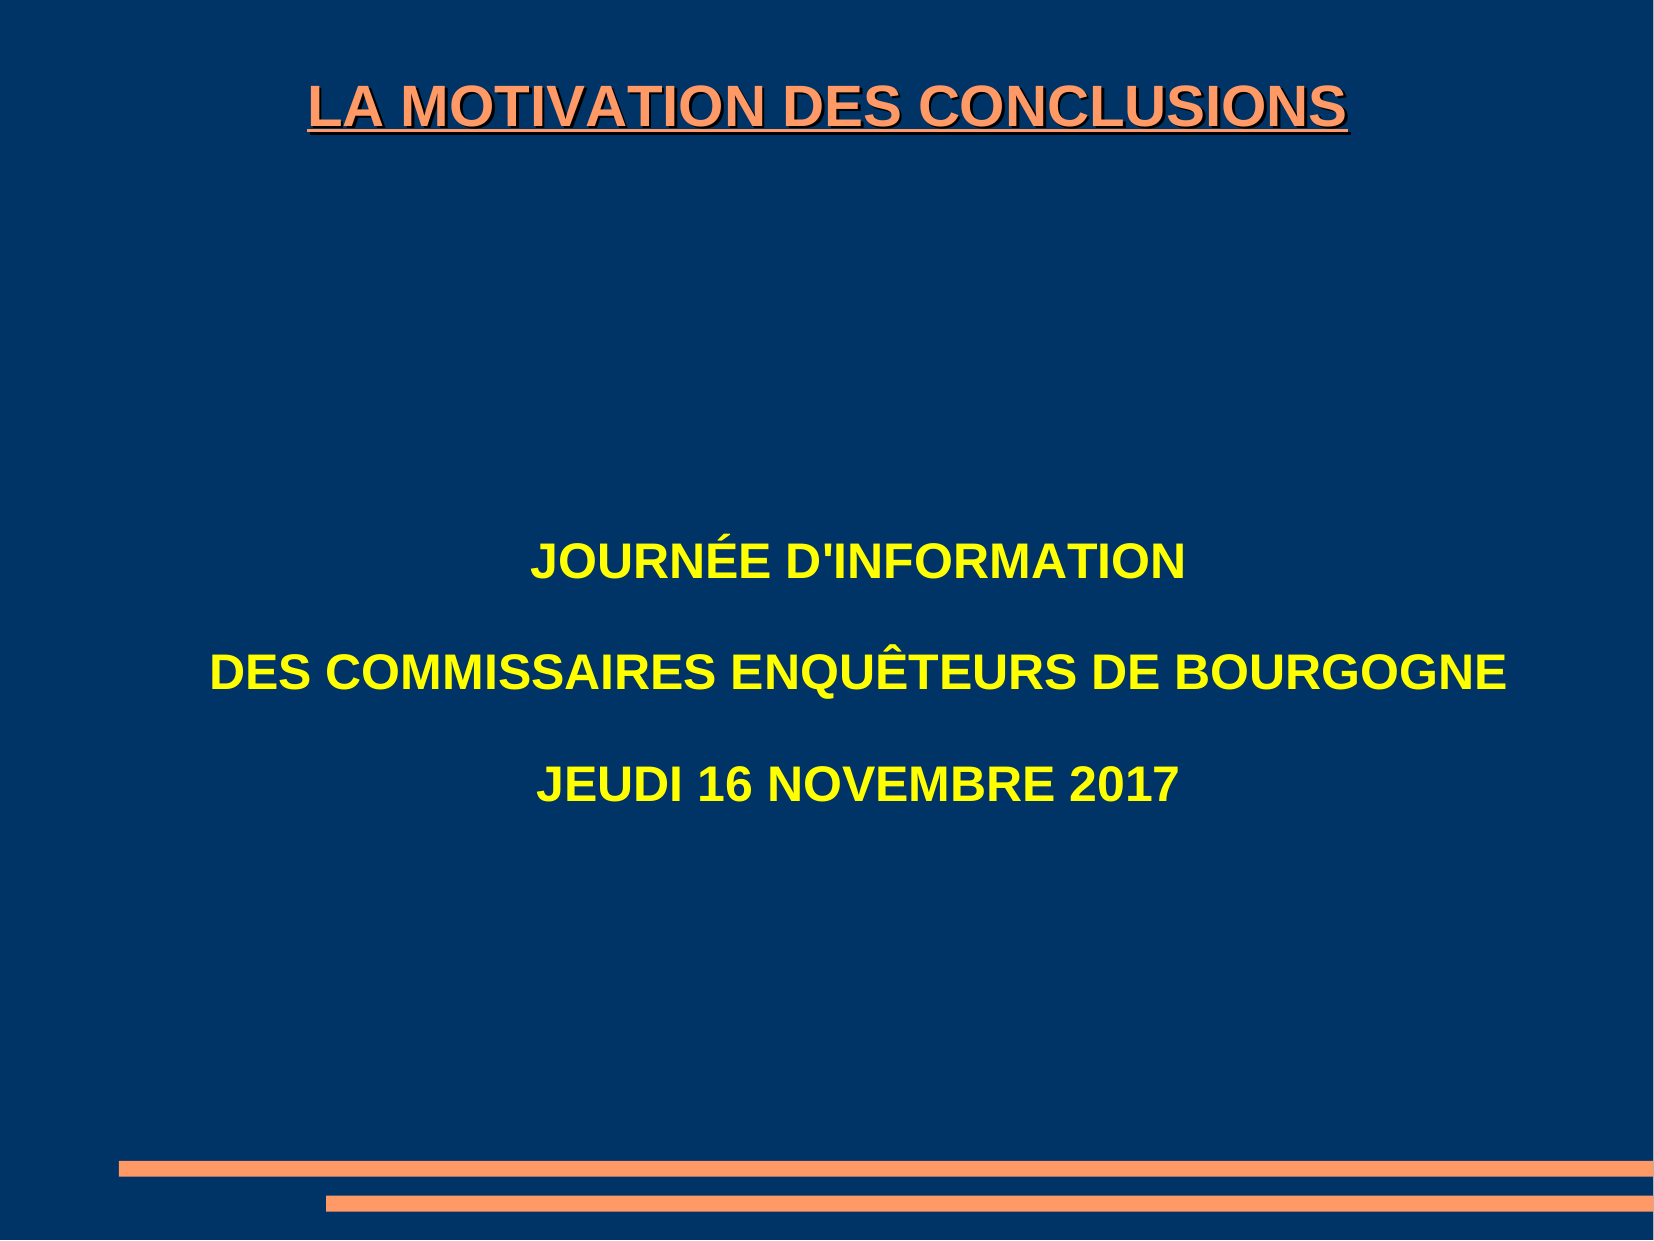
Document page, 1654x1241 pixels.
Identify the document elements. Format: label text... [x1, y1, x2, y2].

subtitle JOURNÉE D'INFORMATION DES COMMISSAIRES ENQUÊTEURS DE BOURGOGNE JEUDI 16 NOVEMBRE 2017 [121, 212, 1561, 1132]
title LA MOTIVATION DES CONCLUSIONS [121, 46, 1534, 166]
